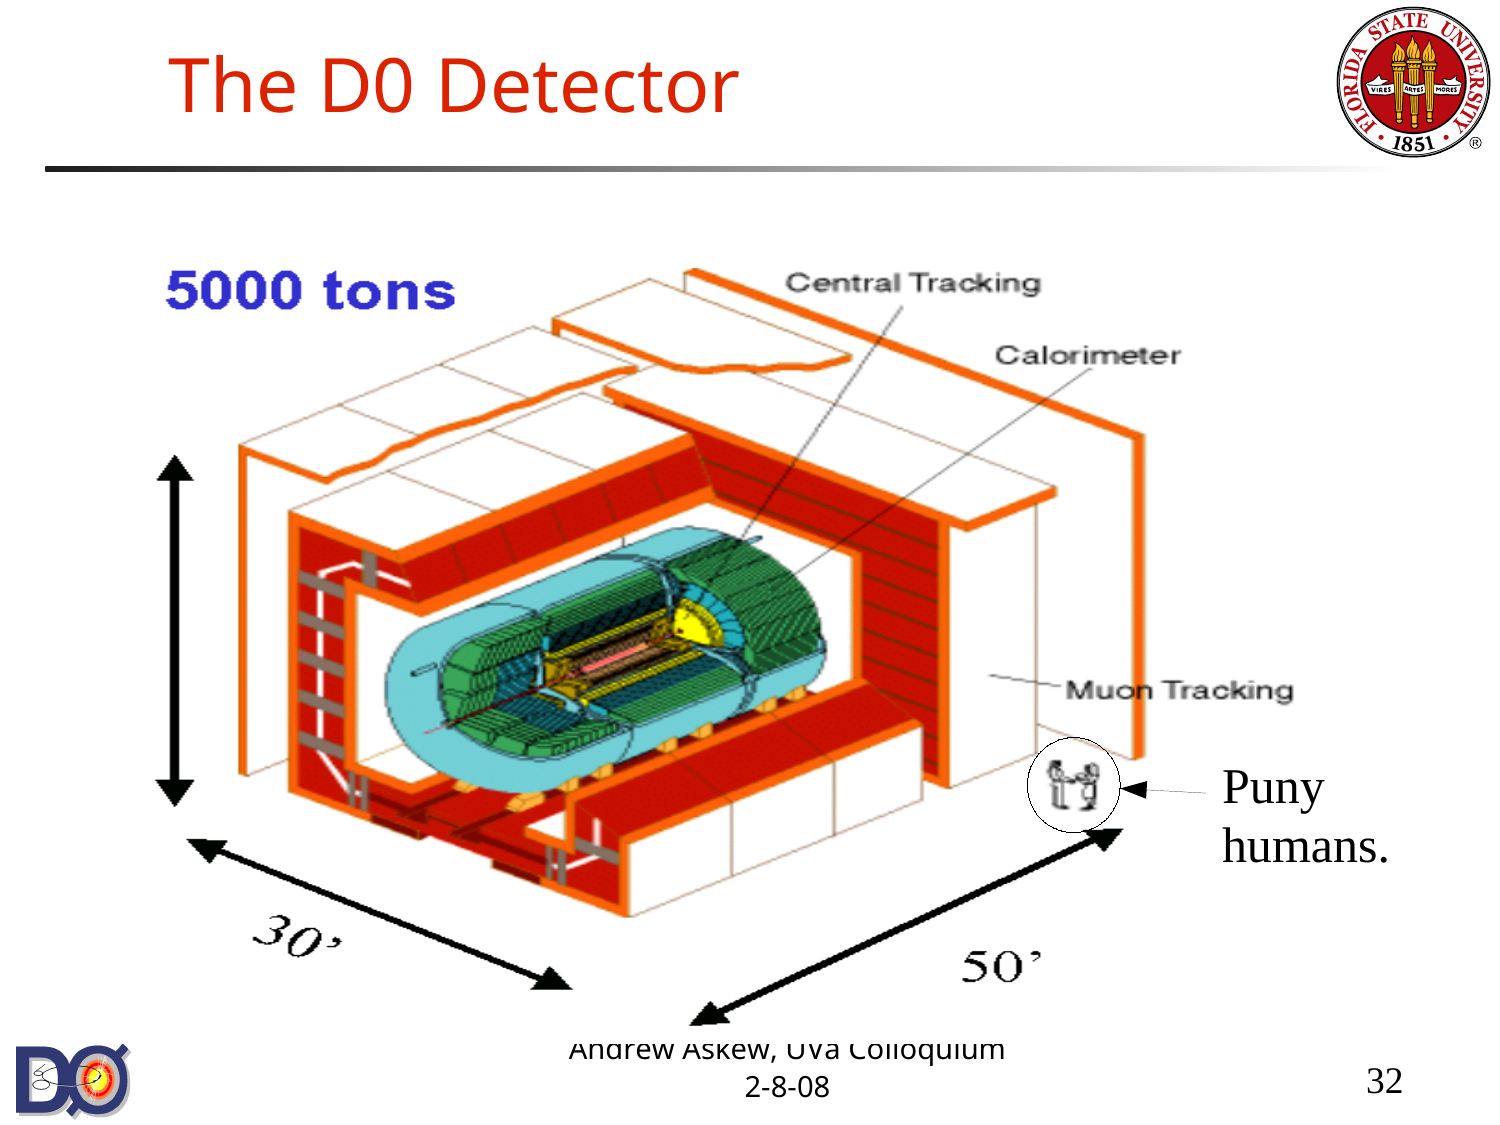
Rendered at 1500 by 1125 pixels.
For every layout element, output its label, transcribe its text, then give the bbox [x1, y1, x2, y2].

title The D0 Detector [168, 29, 1313, 137]
text_box Puny humans. [1222, 756, 1480, 870]
picture [9, 209, 1316, 1122]
picture [1335, 5, 1492, 159]
